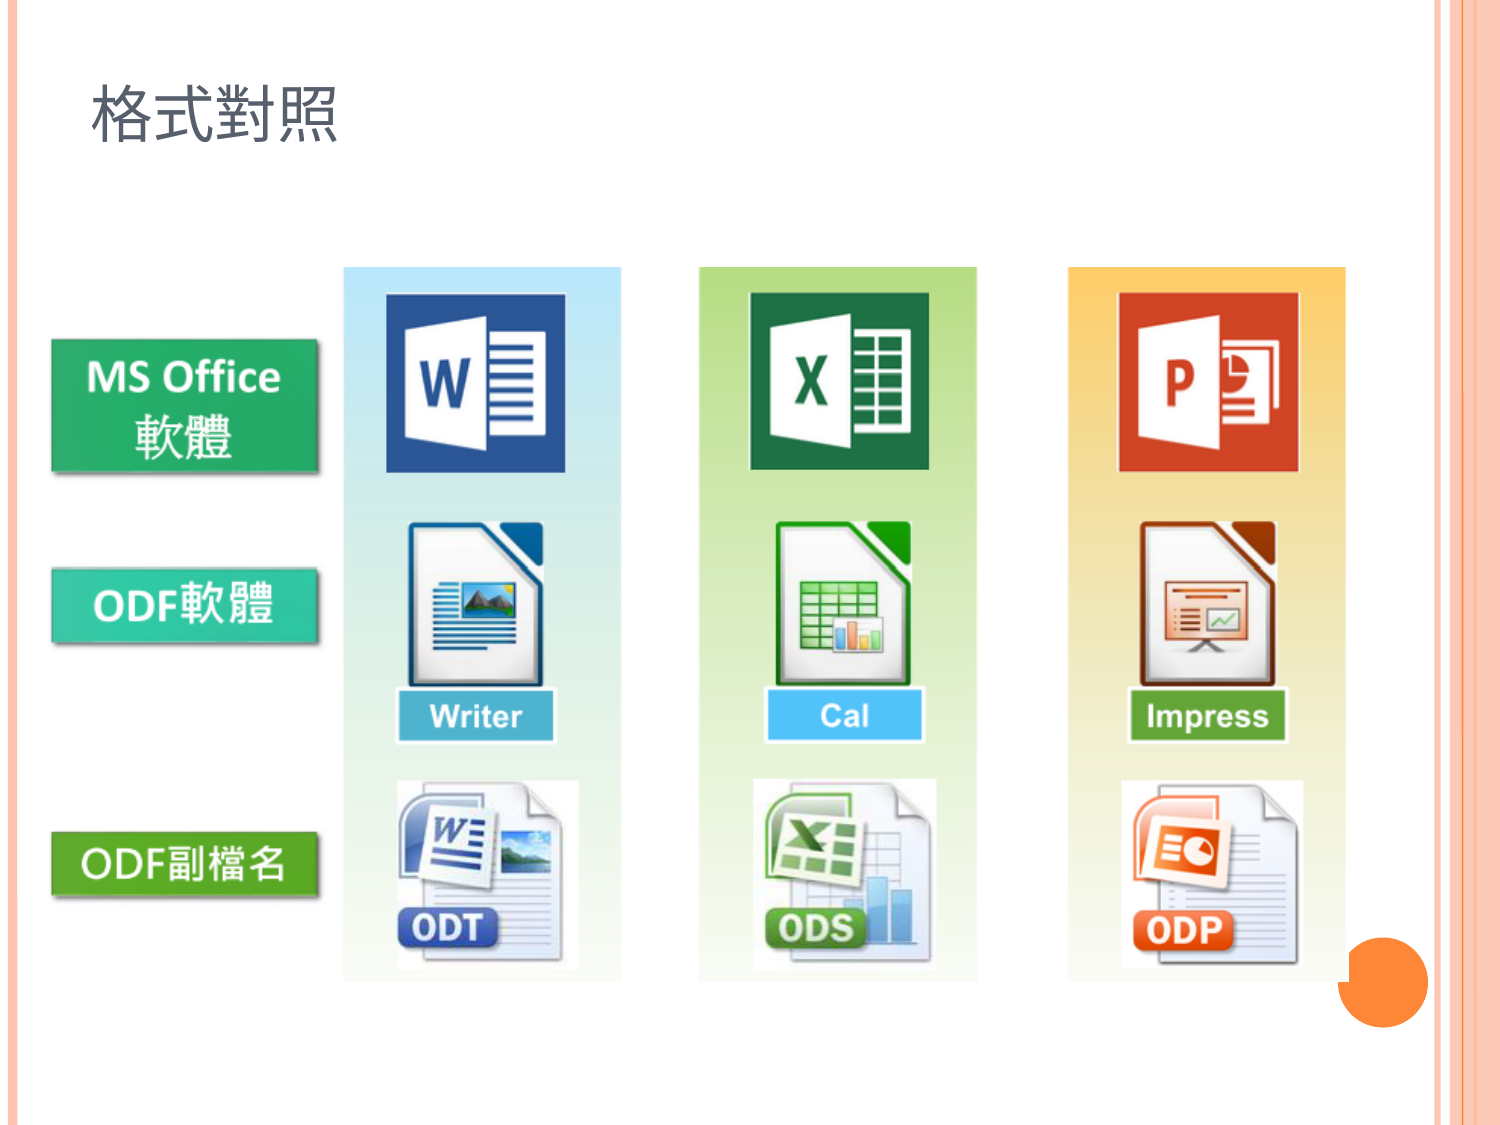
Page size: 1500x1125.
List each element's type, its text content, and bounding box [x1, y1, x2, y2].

picture [26, 267, 1349, 982]
title 格式對照 [75, 45, 1300, 233]
